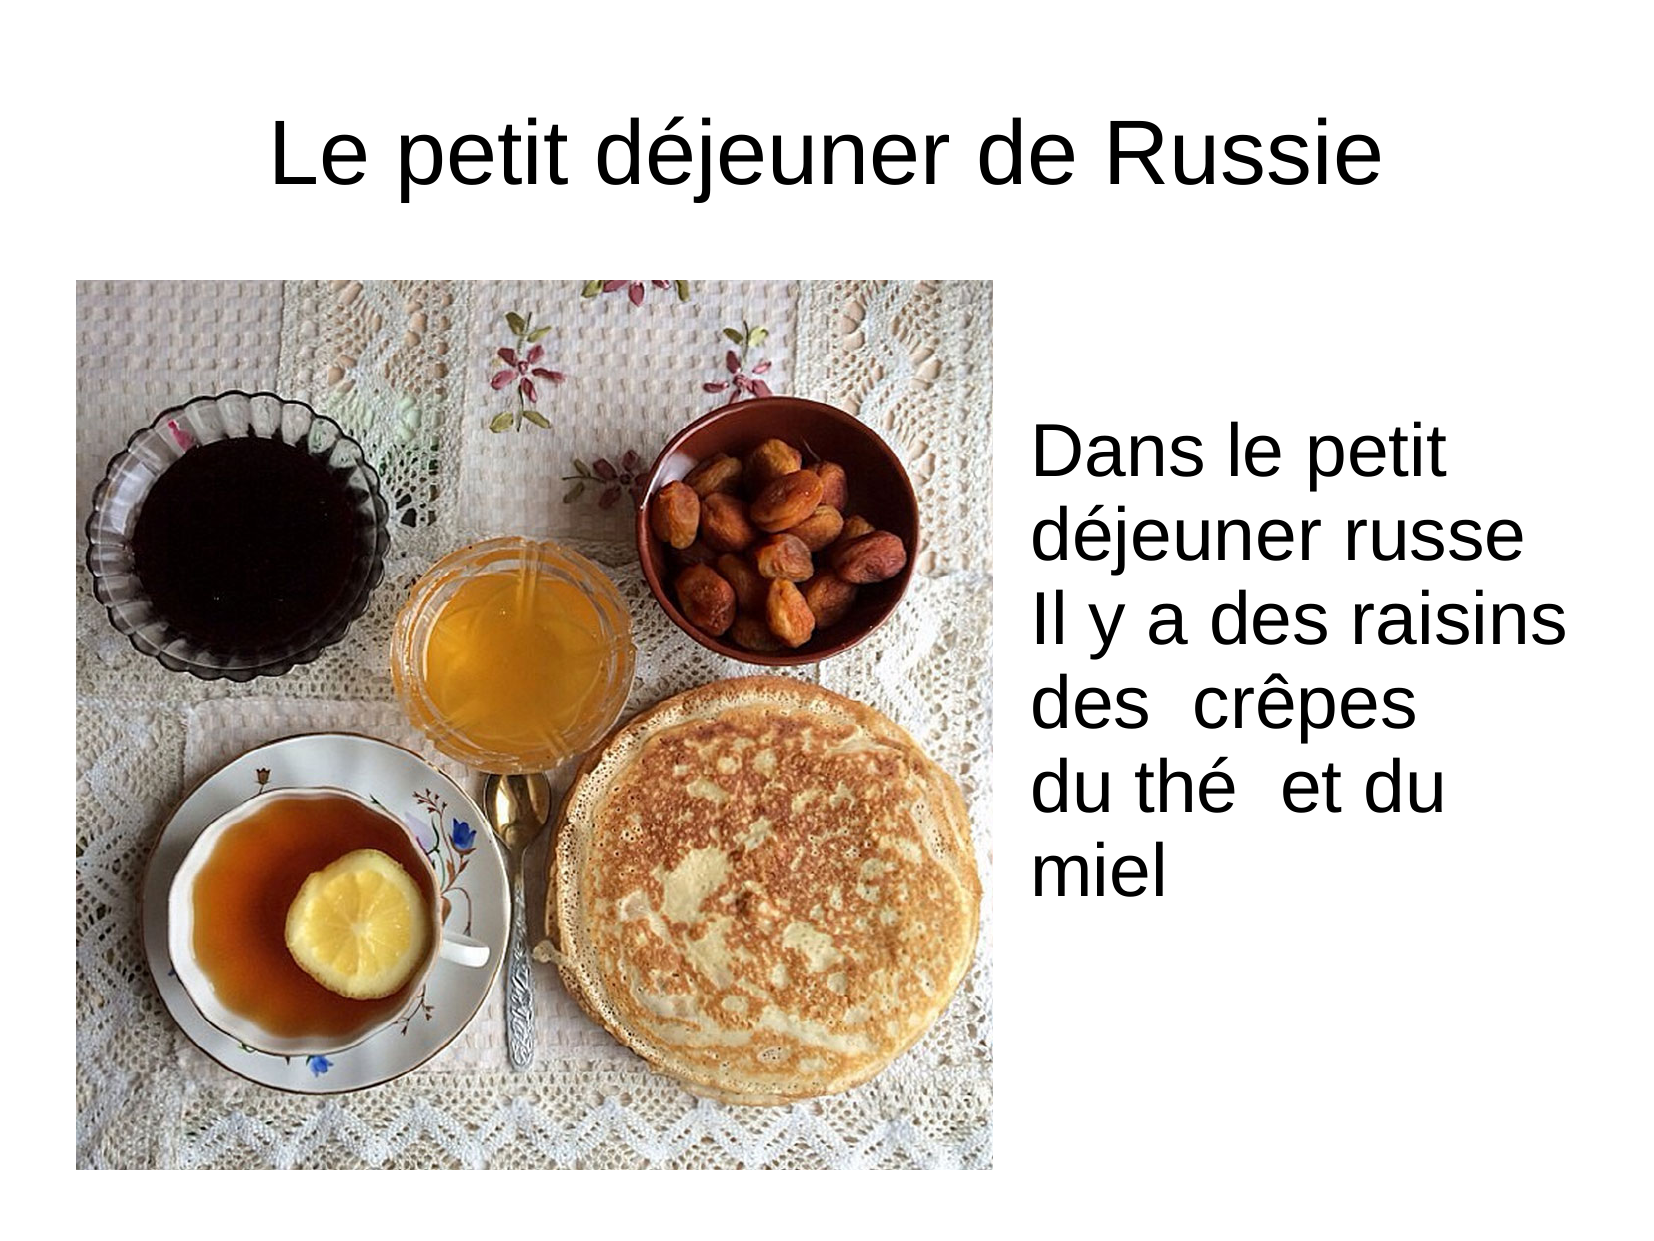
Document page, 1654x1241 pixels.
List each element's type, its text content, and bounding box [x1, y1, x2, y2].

title Le petit déjeuner de Russie [82, 49, 1571, 257]
text_box Dans le petit déjeuner russe Il y a des raisins des crêpes du thé et du miel [1015, 401, 1619, 921]
picture [76, 280, 993, 1170]
